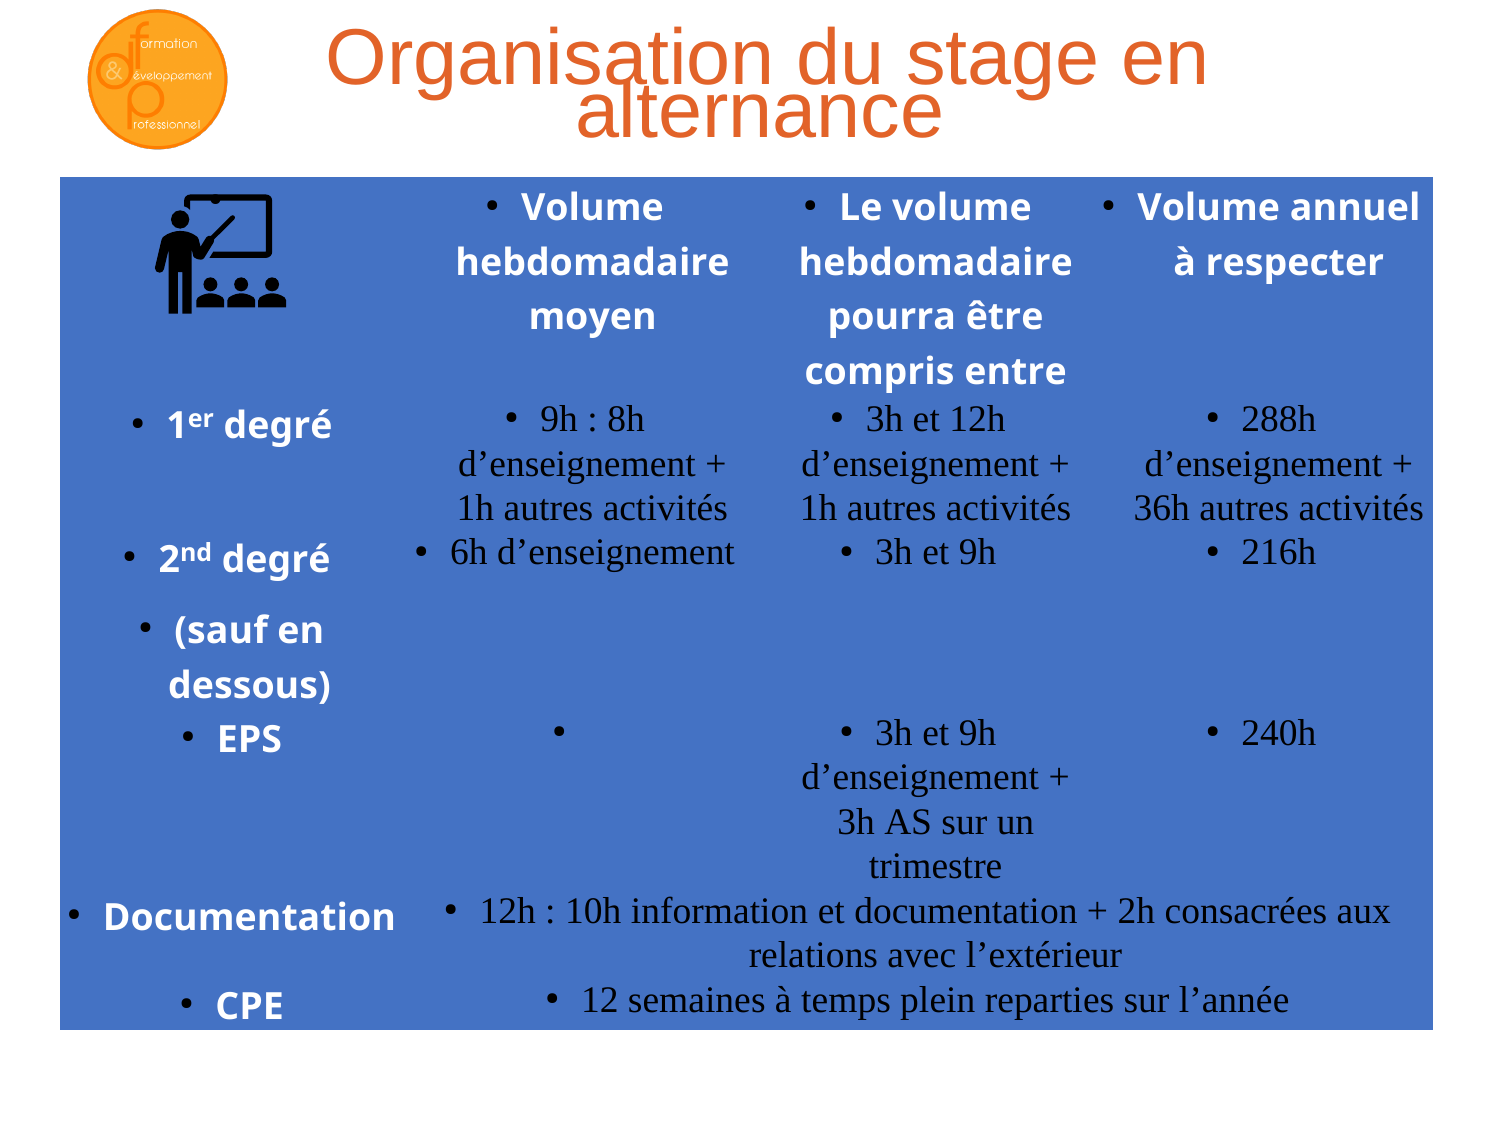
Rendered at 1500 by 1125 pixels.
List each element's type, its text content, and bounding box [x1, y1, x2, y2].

table_cell 6h d’enseignement [403, 529, 746, 709]
table_cell 216h [1090, 529, 1433, 709]
table_cell Documentation [60, 887, 403, 976]
picture [146, 178, 297, 329]
picture [60, 0, 241, 158]
table_cell 3h et 12h d’enseignement + 1h autres activités [746, 395, 1090, 529]
table_cell 3h et 9h [746, 529, 1090, 709]
table_header Volume annuel à respecter [1090, 177, 1433, 395]
table_cell 240h [1090, 709, 1433, 887]
text_box Organisation du stage en alternance [241, 33, 1405, 158]
table_cell 2nd degré (sauf en dessous) [60, 529, 403, 709]
table_cell 1er degré [60, 395, 403, 529]
table_cell 3h et 9h d’enseignement + 3h AS sur un trimestre [746, 709, 1090, 887]
table_cell 288h d’enseignement + 36h autres activités [1090, 395, 1433, 529]
table_header Le volume hebdomadaire pourra être compris entre [746, 177, 1090, 395]
table_header [60, 177, 403, 395]
table_cell 9h : 8h d’enseignement + 1h autres activités [403, 395, 746, 529]
table_cell CPE [60, 976, 403, 1030]
table_cell 12 semaines à temps plein reparties sur l’année [403, 976, 1433, 1030]
table_cell 12h : 10h information et documentation + 2h consacrées aux relations avec l’extérieur [403, 887, 1433, 976]
table_header Volume hebdomadaire moyen [403, 177, 746, 395]
table_cell [403, 709, 746, 887]
table_cell EPS [60, 709, 403, 887]
